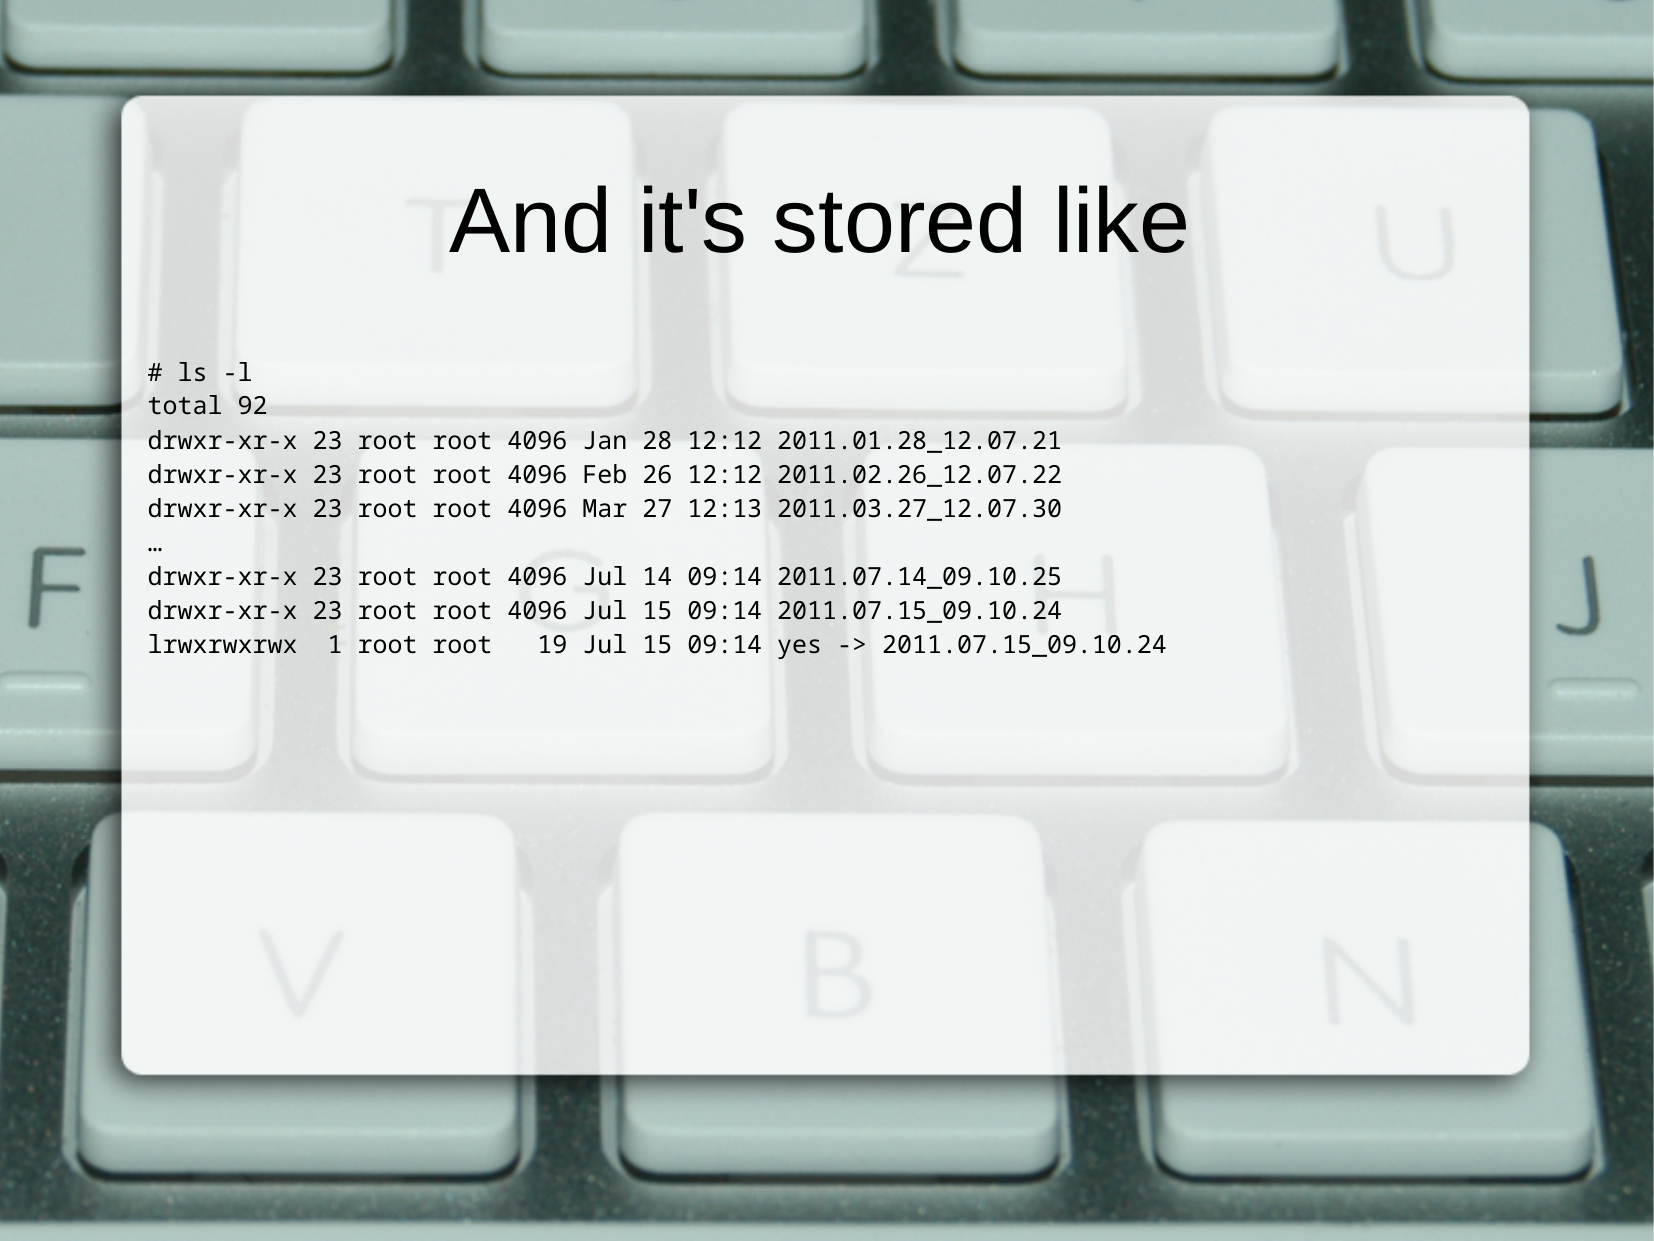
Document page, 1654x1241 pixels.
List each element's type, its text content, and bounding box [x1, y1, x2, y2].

list # ls -l total 92 drwxr-xr-x 23 root root 4096 Jan 28 12:12 2011.01.28_12.07.21 drwxr-xr-x 23 root root 4096 Feb 26 12:12 2011.02.26_12.07.22 drwxr-xr-x 23 root root 4096 Mar 27 12:13 2011.03.27_12.07.30 … drwxr-xr-x 23 root root 4096 Jul 14 09:14 2011.07.14_09.10.25 drwxr-xr-x 23 root root 4096 Jul 15 09:14 2011.07.15_09.10.24 lrwxrwxrwx 1 root root 19 Jul 15 09:14 yes -> 2011.07.15_09.10.24 [147, 354, 1506, 1049]
title And it's stored like [135, 125, 1506, 318]
picture [0, 0, 1654, 1241]
